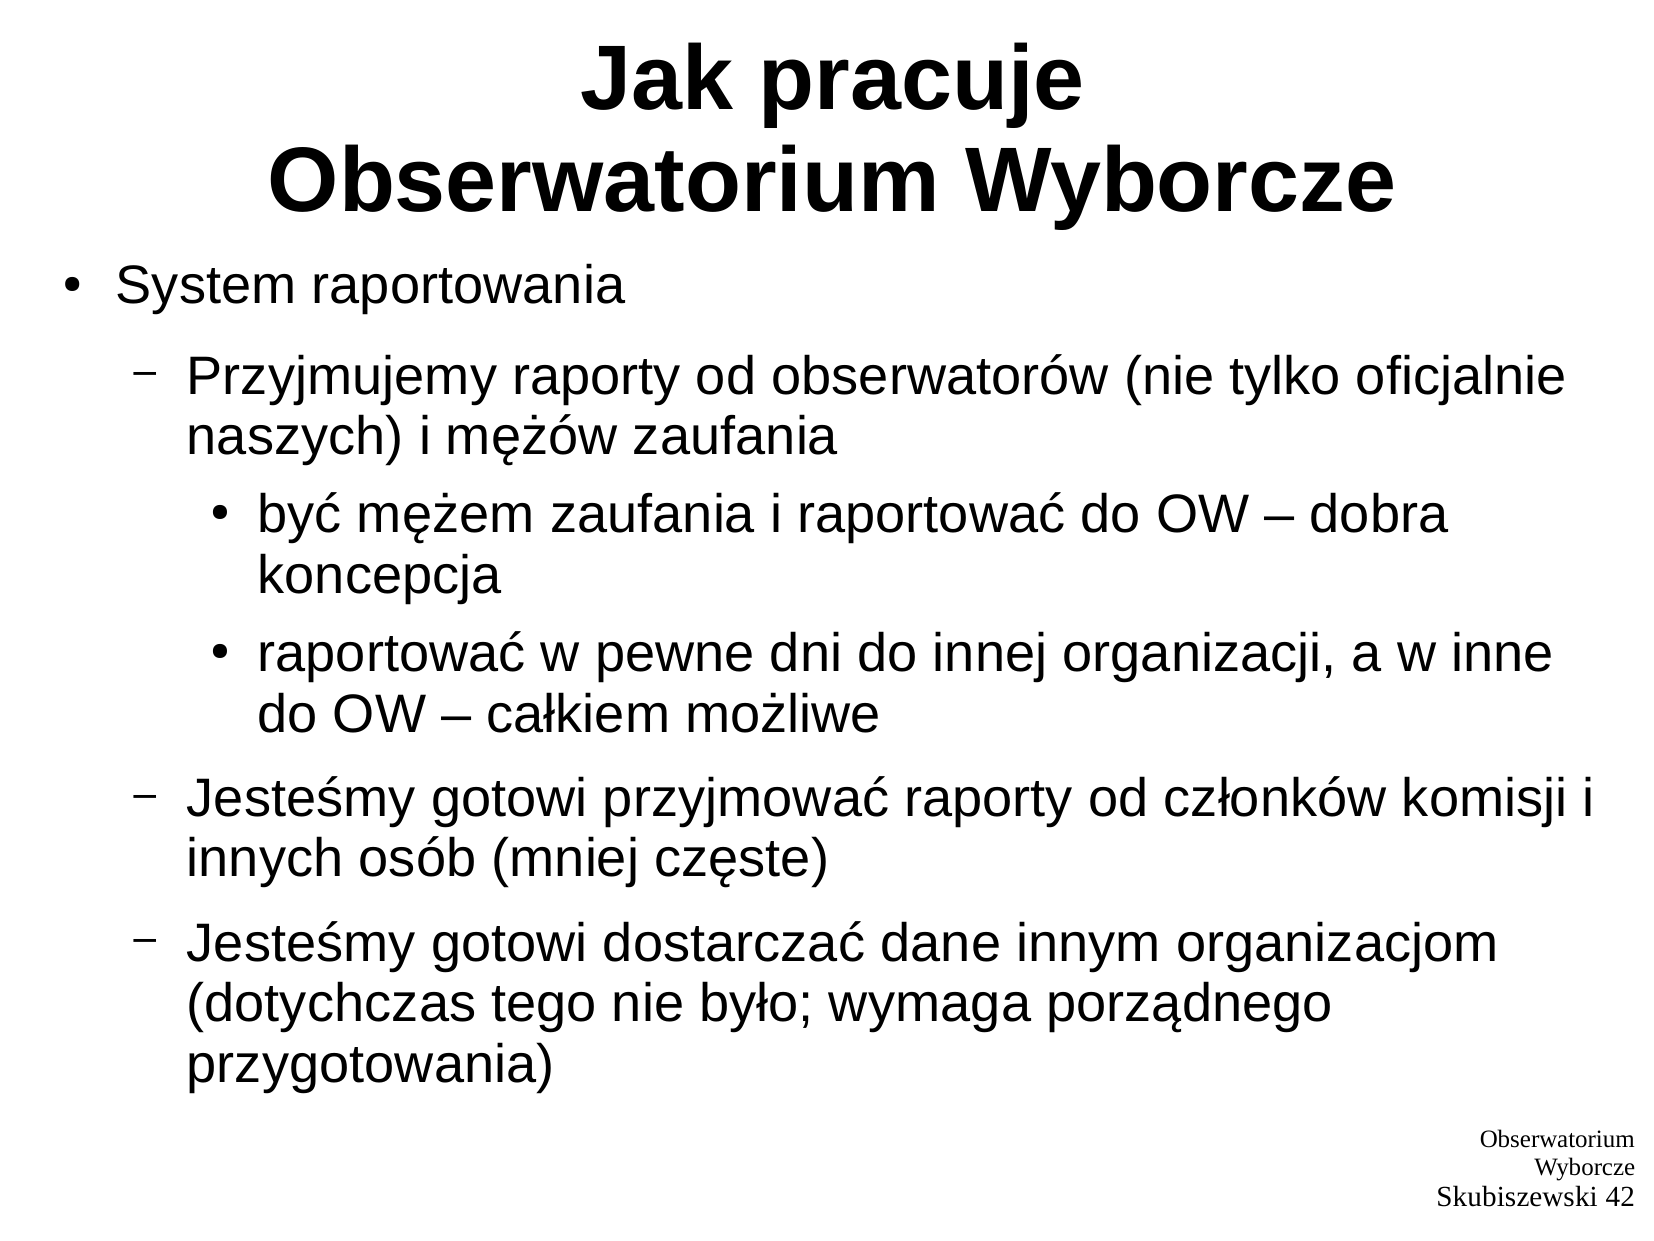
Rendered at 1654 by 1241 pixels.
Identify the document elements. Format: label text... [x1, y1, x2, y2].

title Jak pracuje Obserwatorium Wyborcze [88, 26, 1577, 232]
list System raportowania Przyjmujemy raporty od obserwatorów (nie tylko oficjalnie naszych) i mężów zaufania być mężem zaufania i raportować do OW – dobra koncepcja raportować w pewne dni do innej organizacji, a w inne do OW – całkiem możliwe Jesteśmy gotowi przyjmować raporty od członków komisji i innych osób (mniej częste) Jesteśmy gotowi dostarczać dane innym organizacjom (dotychczas tego nie było; wymaga porządnego przygotowania) [45, 255, 1621, 1186]
